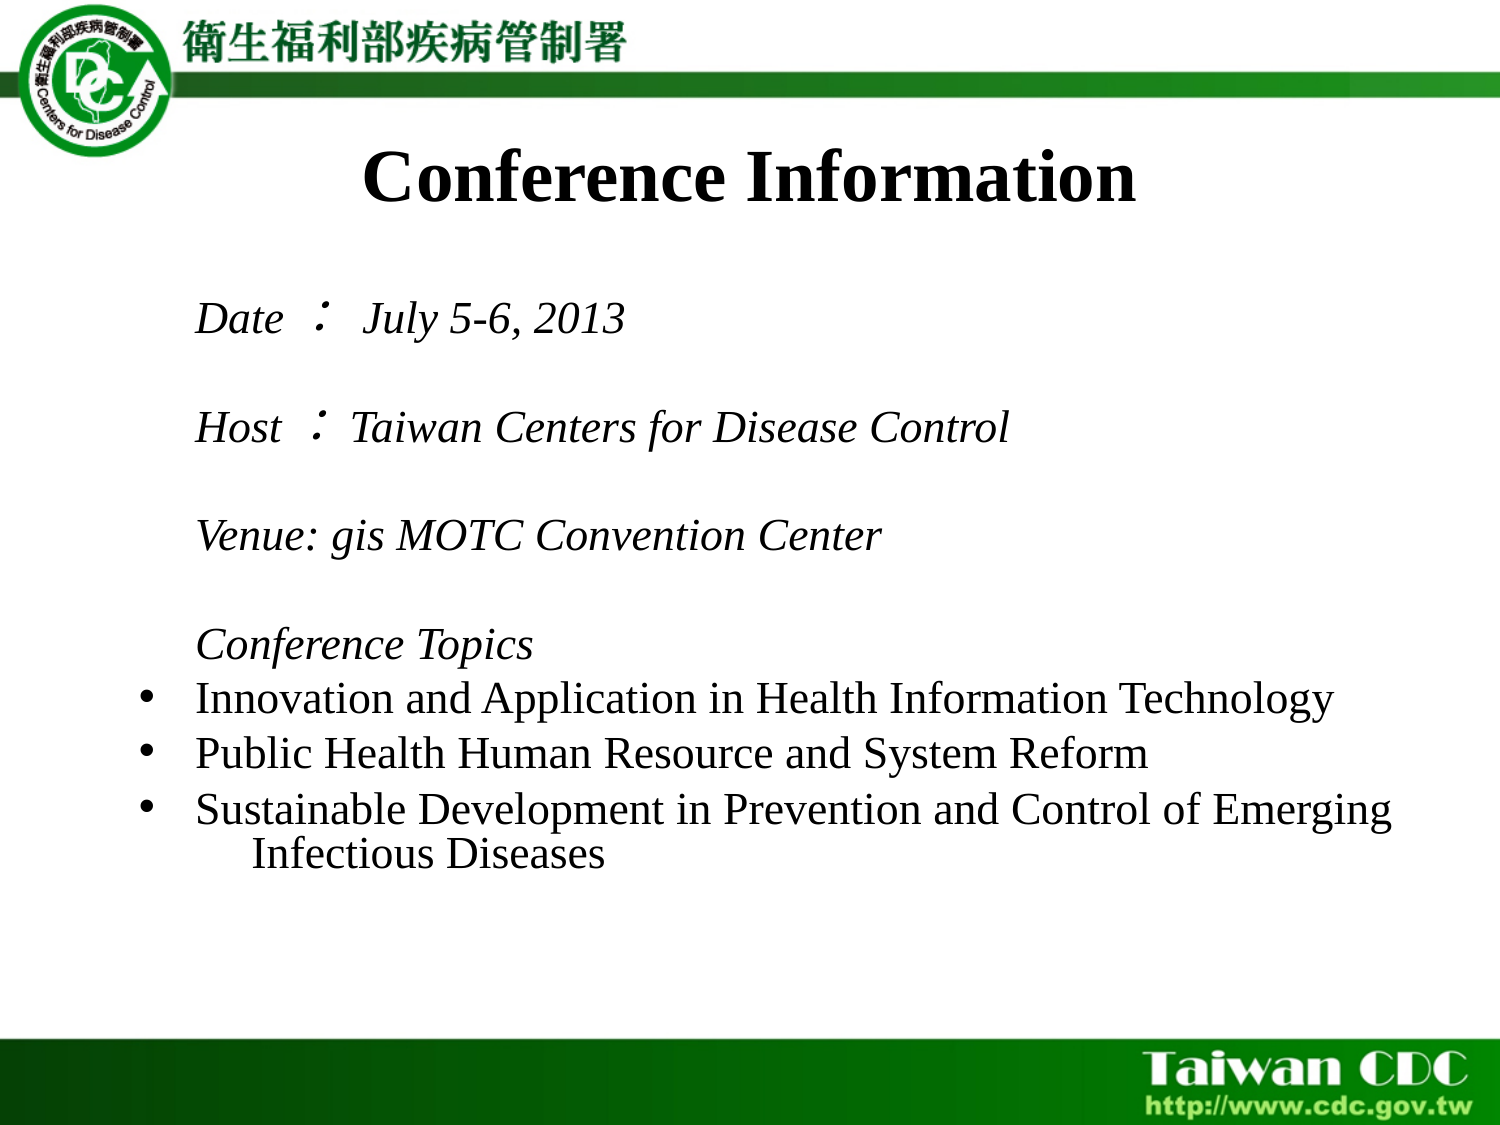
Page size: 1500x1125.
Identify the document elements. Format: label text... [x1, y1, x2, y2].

list Date： July 5-6, 2013 Host：Taiwan Centers for Disease Control Venue: gis MOTC Convention Center Conference Topics Innovation and Application in Health Information Technology Public Health Human Resource and System Reform Sustainable Development in Prevention and Control of Emerging Infectious Diseases [123, 290, 1436, 1024]
title Conference Information [112, 78, 1388, 266]
